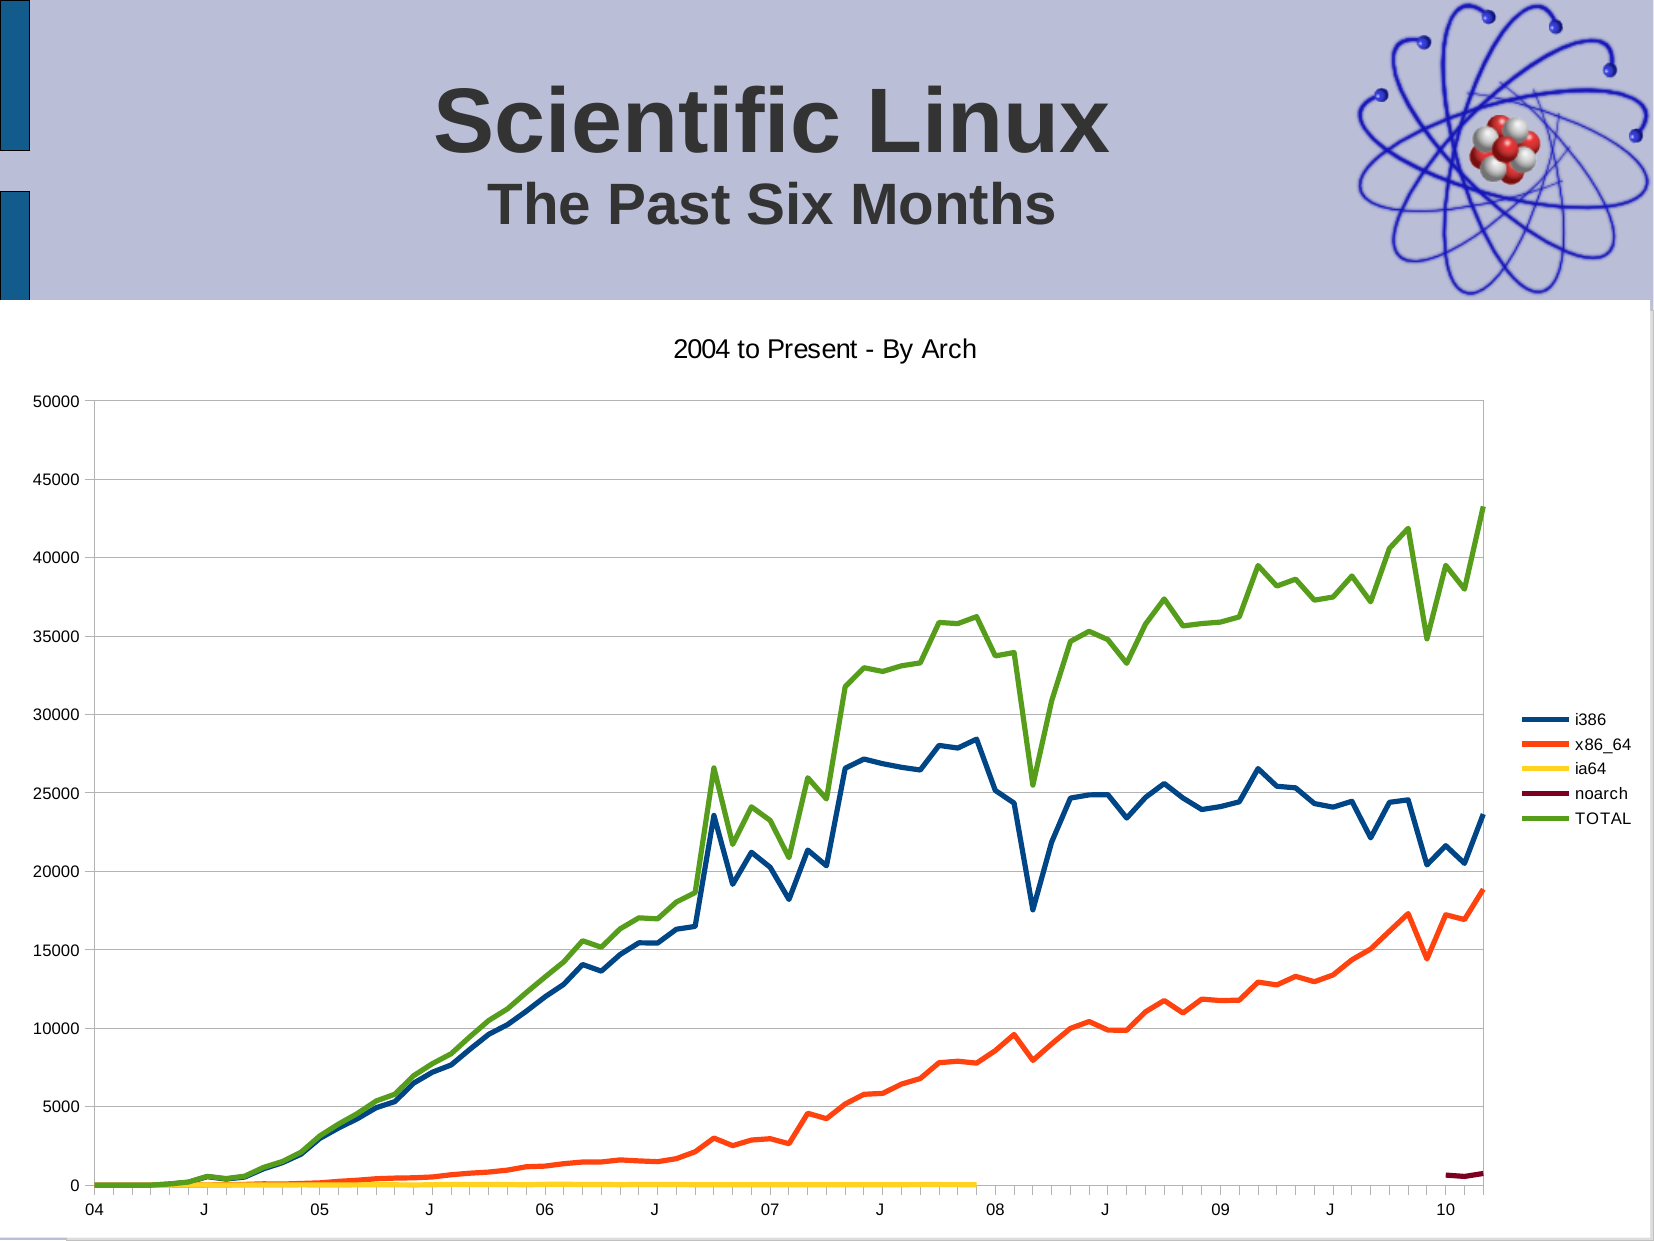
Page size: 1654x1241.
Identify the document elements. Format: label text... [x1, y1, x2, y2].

chart [0, 300, 1651, 1238]
picture [1353, 0, 1654, 301]
title Scientific Linux The Past Six Months [82, 49, 1353, 257]
